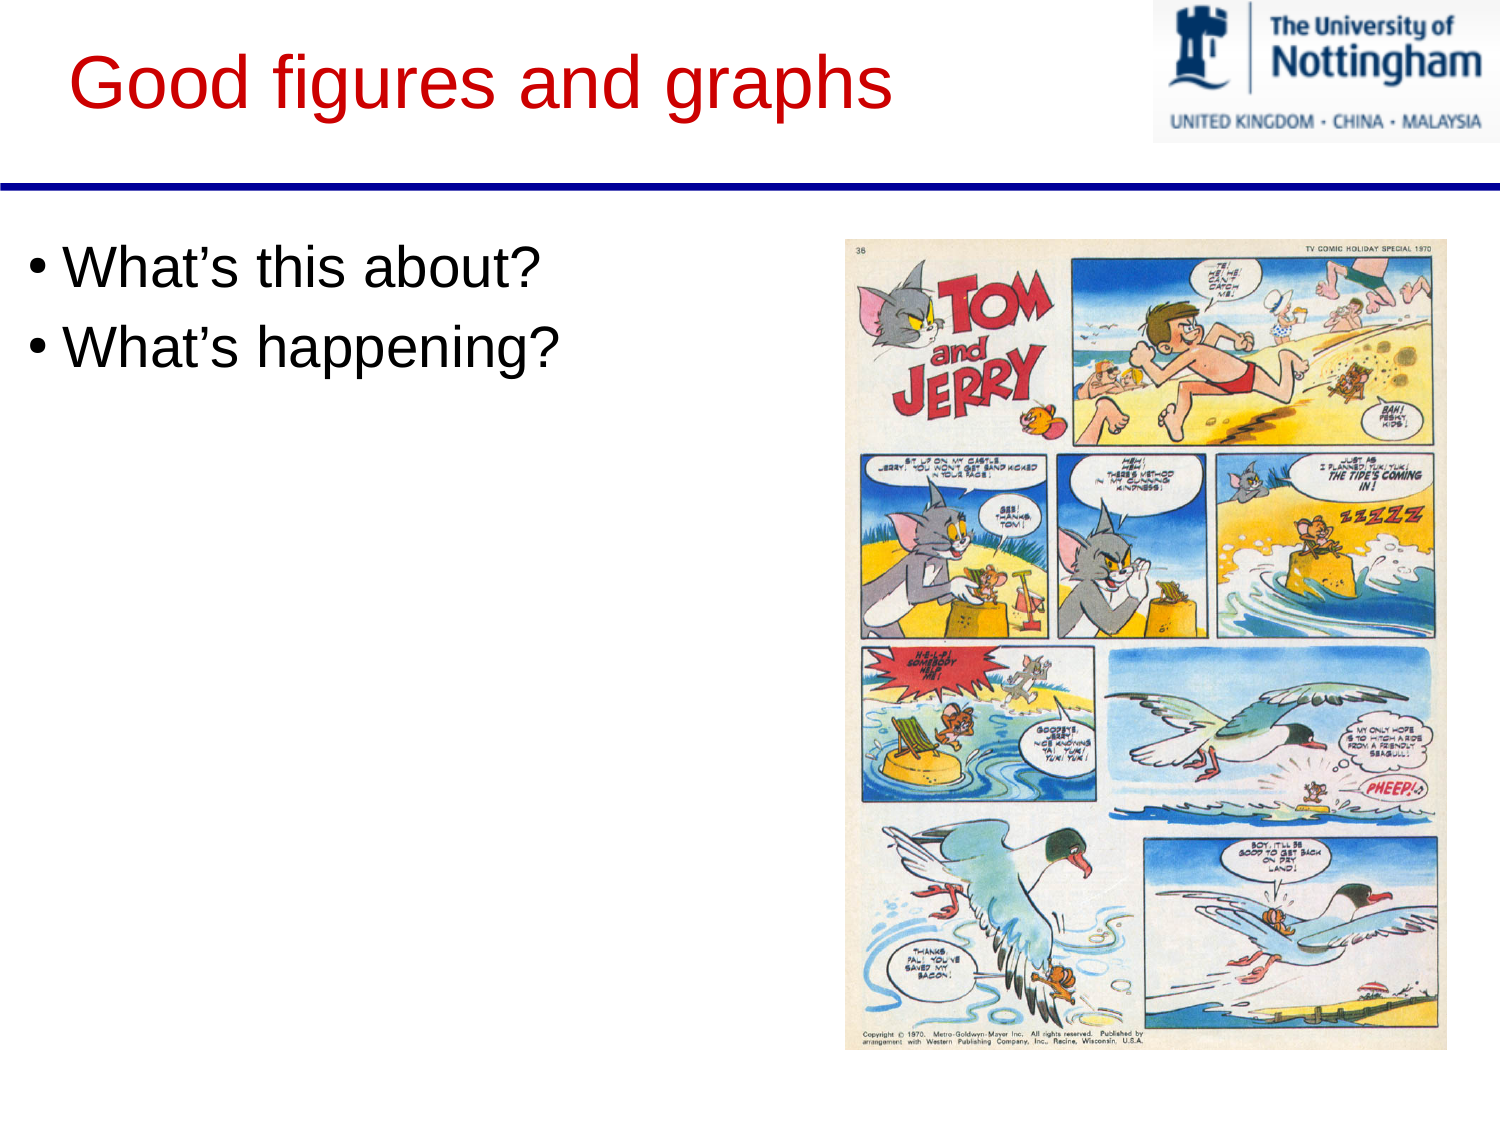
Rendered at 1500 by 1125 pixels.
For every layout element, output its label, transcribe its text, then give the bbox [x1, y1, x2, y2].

picture [1153, 0, 1500, 143]
text_box What’s this about? What’s happening? [12, 227, 717, 953]
picture [845, 239, 1447, 1051]
text_box Good figures and graphs [53, 33, 947, 133]
